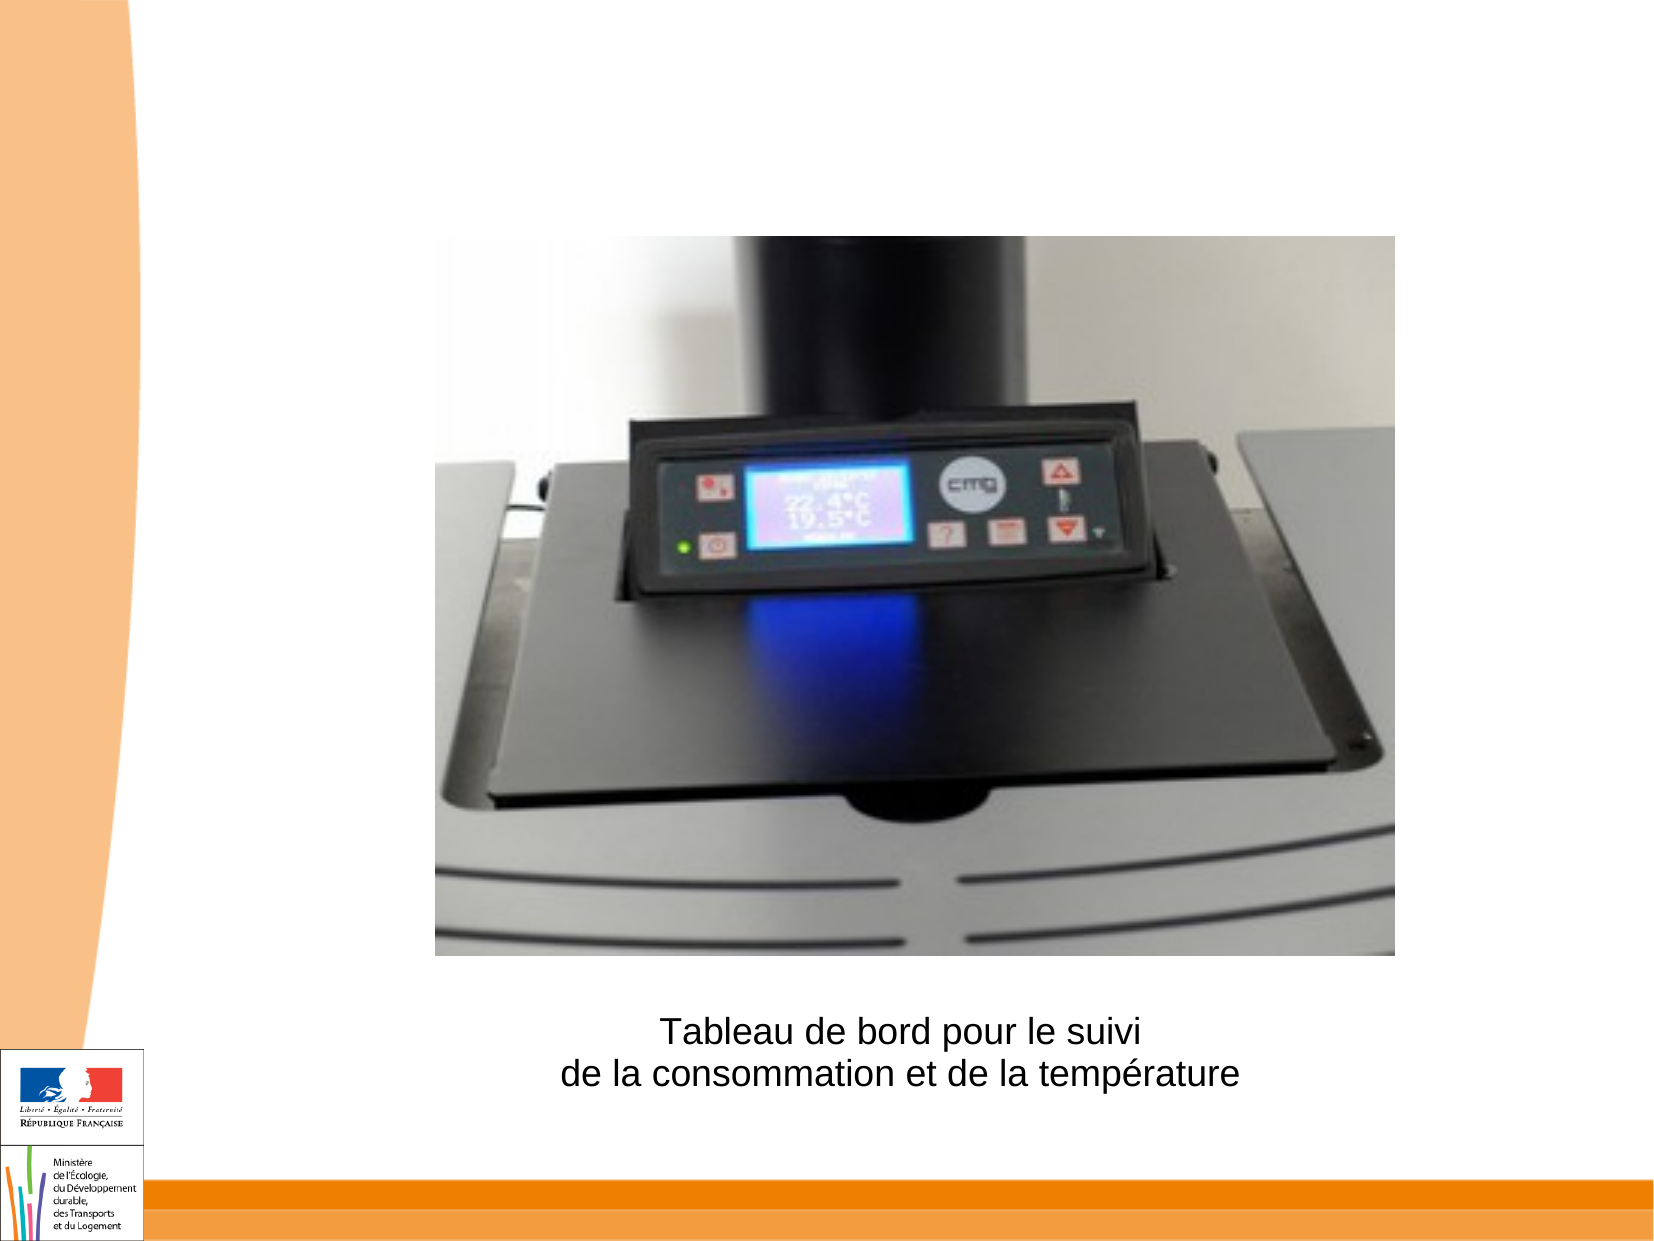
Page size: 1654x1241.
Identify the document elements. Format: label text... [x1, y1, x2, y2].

picture [0, 0, 1654, 1241]
text_box Tableau de bord pour le suivi de la consommation et de la température [442, 1003, 1359, 1103]
